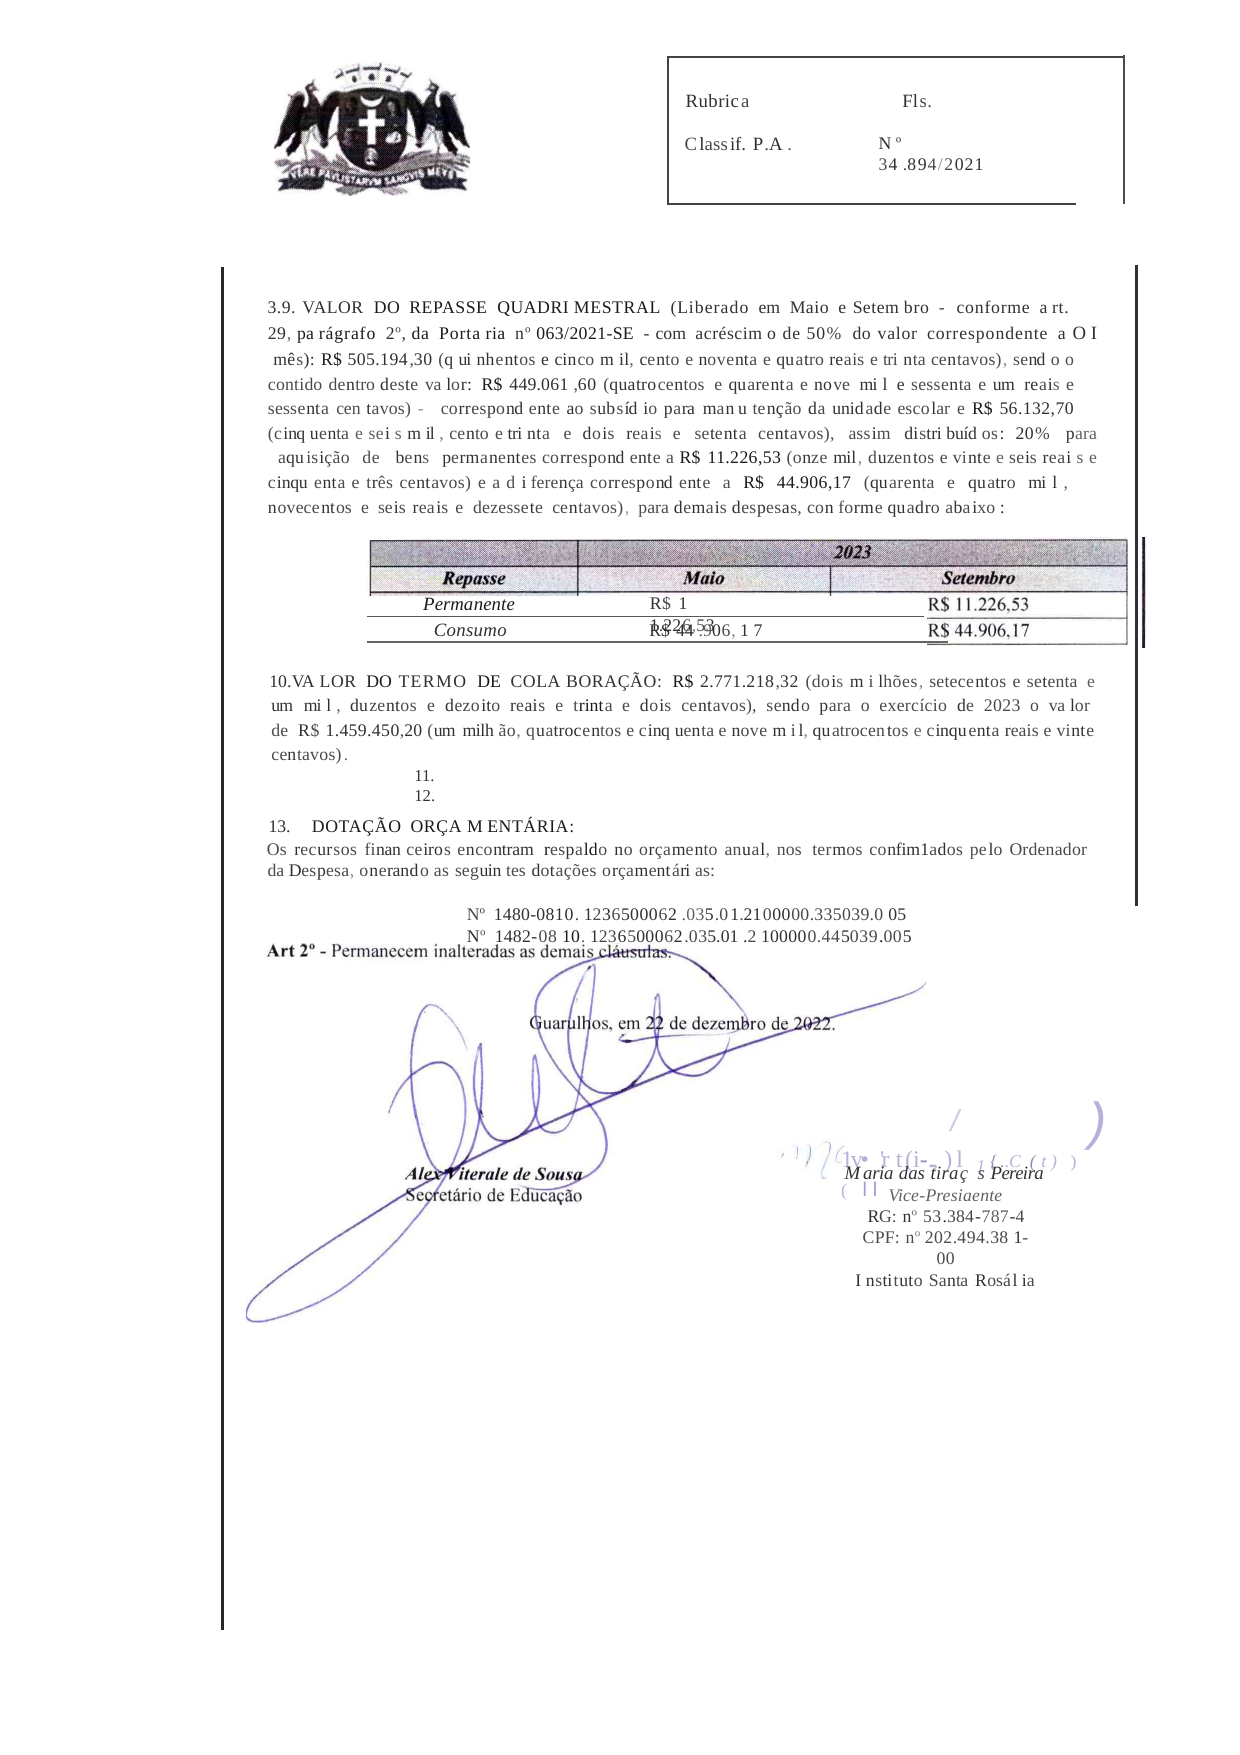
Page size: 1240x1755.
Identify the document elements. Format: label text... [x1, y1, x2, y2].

text_box / [948, 1101, 961, 1136]
text_box N º 34 .894/2021 [876, 131, 1016, 154]
text_box 3.9. VALOR DO REPASSE QUADRI MESTRAL (Liberado em Maio e Setem bro - conforme a rt. 29, pa rágrafo 2º, da Porta ria nº 063/2021-SE - com acréscim o de 50% do valor correspondente a O I mês): R$ 505.194,30 (q ui nhentos e cinco m il, cento e noventa e quatro reais e tri nta centavos), send o o contido dentro deste va lor: R$ 449.061 ,60 (quatrocentos e quarenta e nove mi l e sessenta e um reais e sessenta cen tavos) - correspond ente ao subsíd io para man u tenção da unidade escolar e R$ 56.132,70 (cinq uenta e sei s m il , cento e tri nta e dois reais e setenta centavos), assim distri buíd os: 20% para aquisição de bens permanentes correspond ente a R$ 11.226,53 (onze mil, duzentos e vinte e seis reai s e cinqu enta e três centavos) e a d i ferença correspond ente a R$ 44.906,17 (quarenta e quatro mi l , novecentos e seis reais e dezessete centavos), para demais despesas, con forme quadro abaixo : [265, 292, 1098, 513]
text_box R$ 1 1.226,53 [647, 592, 753, 615]
text_box 1v• '.r t(i-.., )l 1 {..C (t ) )( ll [839, 1141, 1112, 1175]
text_box Consumo R$ 44 .906, 1 7 VA LOR DO TERMO DE COLA BORAÇÃO: R$ 2.771.218,32 (dois m i lhões, setecentos e setenta e um mi l , duzentos e dezoito reais e trinta e dois centavos), sendo para o exercício de 2023 o va lor de R$ 1.459.450,20 (um milh ão, quatrocentos e cinq uenta e nove m i l, quatrocentos e cinquenta reais e vinte centavos). DOTAÇÃO ORÇA M ENTÁRIA: Os recursos finan ceiros encontram respaldo no orçamento anual, nos termos confim1ados pelo Ordenador da Despesa, onerando as seguin tes dotações orçamentári as: Nº 1480-0810. 1236500062 .035.01.2100000.335039.0 05 Nº 1482-08 10. 1236500062.035.01 .2 100000.445039.005 [264, 617, 1096, 919]
text_box Rubrica [683, 88, 752, 112]
text_box M aria das tiraç s Pereira Vice-Presiaente RG: nº 53.384-787-4 CPF: nº 202.494.38 1-00 I nstituto Santa Rosál ia [843, 1160, 1046, 1270]
text_box Permanente [421, 591, 519, 615]
text_box Fls. [900, 88, 935, 112]
text_box ) [1077, 1087, 1112, 1141]
text_box Classif. P.A . [682, 131, 793, 155]
